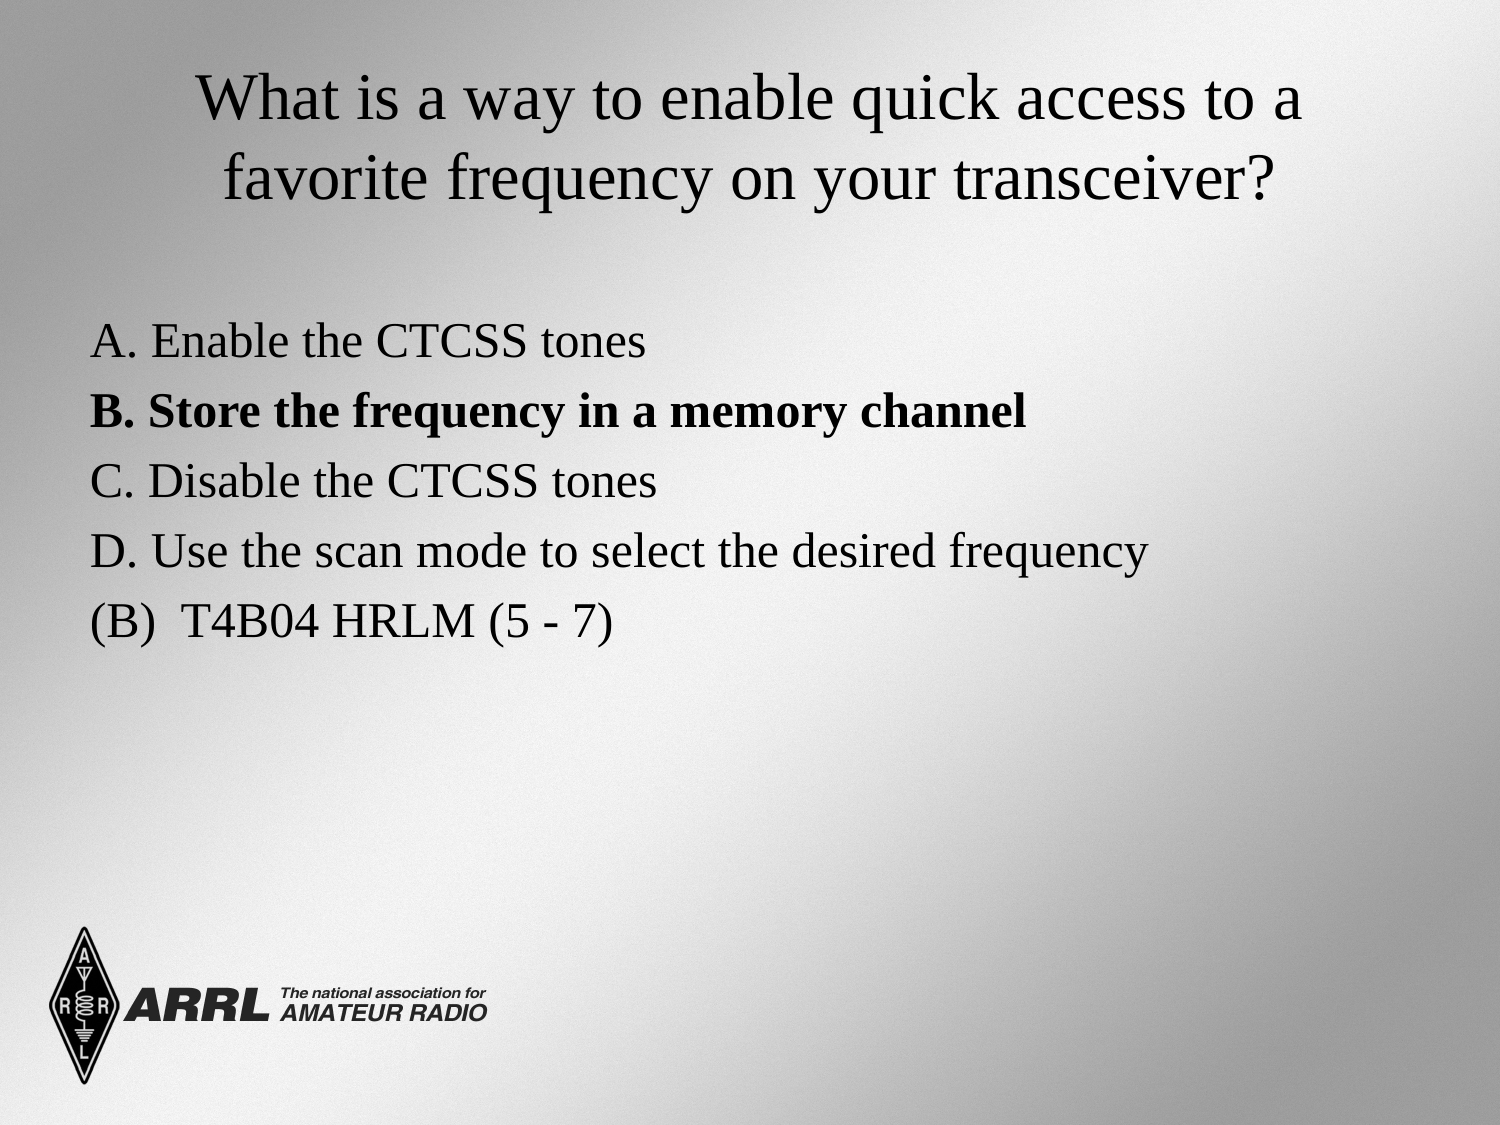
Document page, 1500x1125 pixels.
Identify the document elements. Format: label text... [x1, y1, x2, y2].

picture [0, 0, 1500, 1125]
title What is a way to enable quick access to a favorite frequency on your transceiver? [75, 45, 1425, 233]
list A. Enable the CTCSS tones B. Store the frequency in a memory channel C. Disable the CTCSS tones D. Use the scan mode to select the desired frequency (B) T4B04 HRLM (5 - 7) [75, 299, 1425, 1005]
